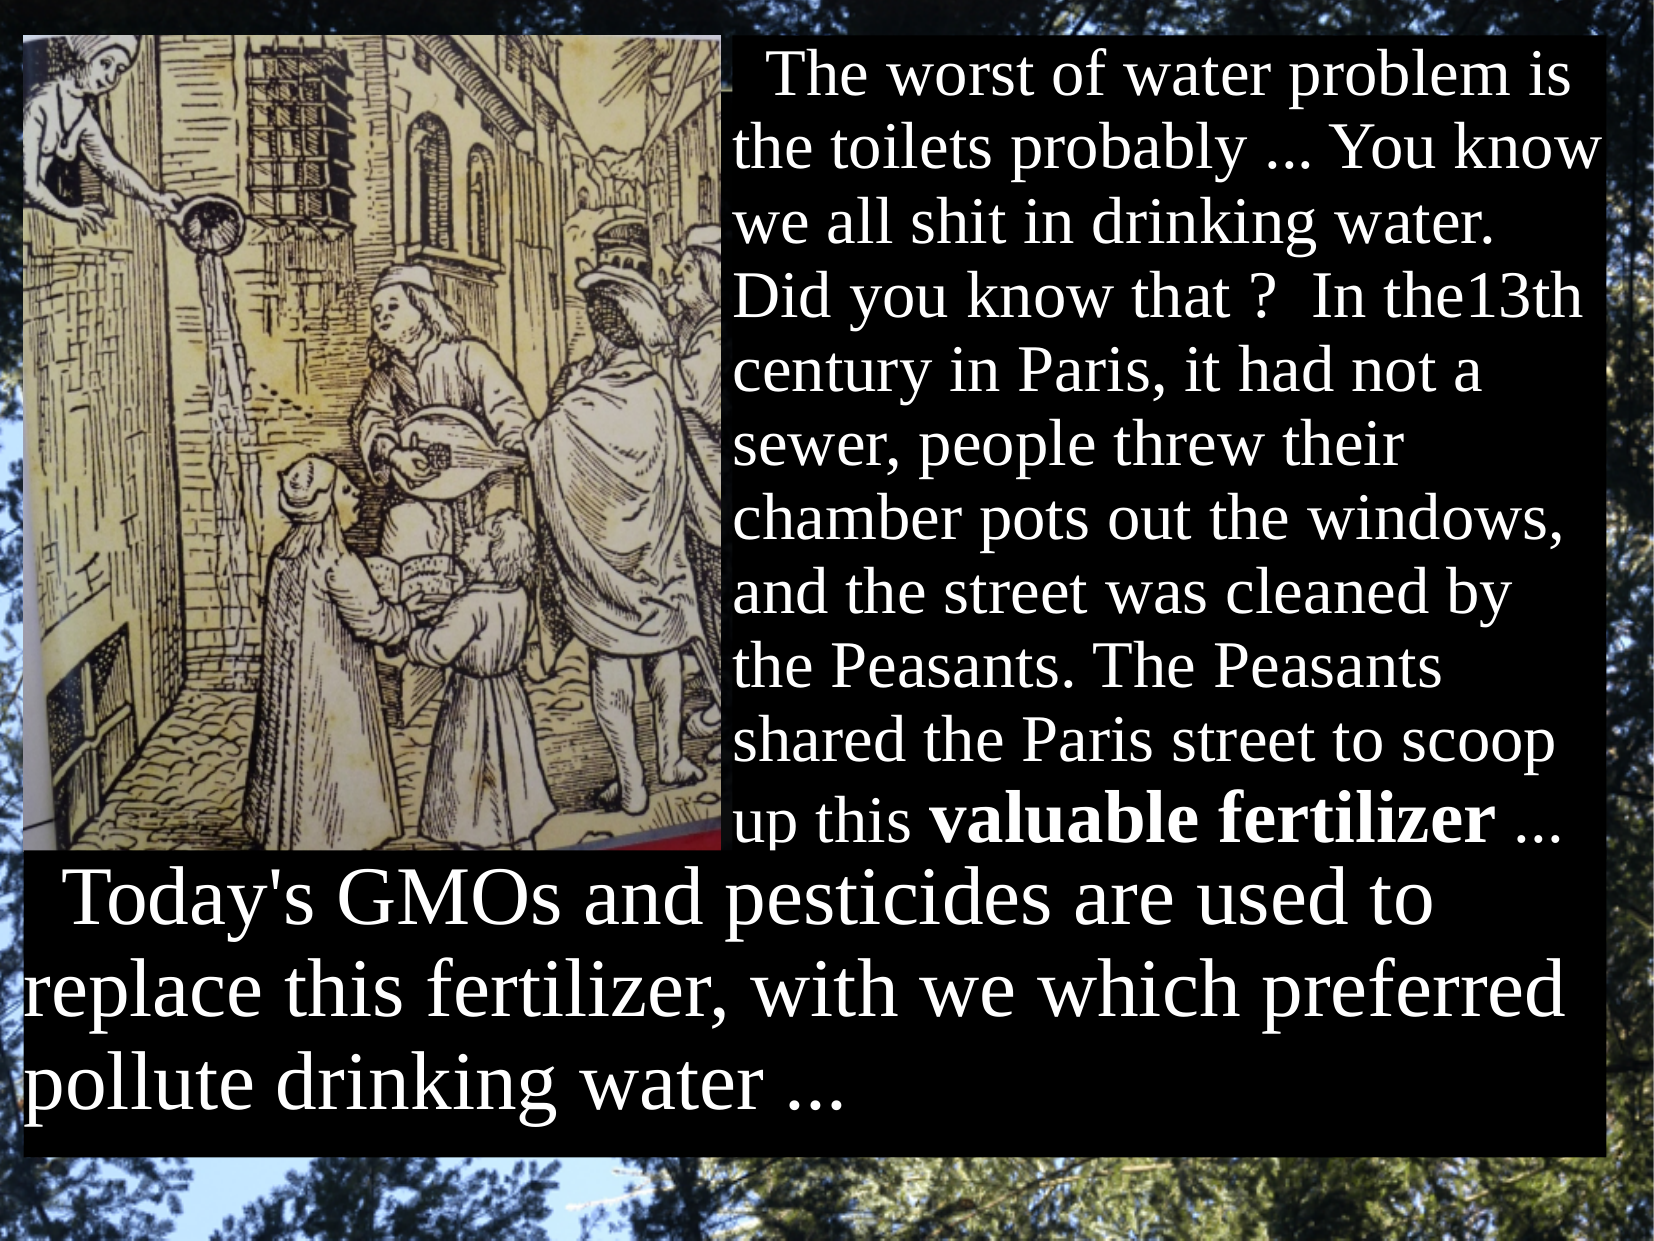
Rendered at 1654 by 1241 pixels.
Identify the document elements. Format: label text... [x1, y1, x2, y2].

list Today's GMOs and pesticides are used to replace this fertilizer, with we which preferred pollute drinking water ... [23, 850, 1607, 1158]
picture [0, 0, 1654, 1241]
list The worst of water problem is the toilets probably ... You know we all shit in drinking water. Did you know that ? In the13th century in Paris, it had not a sewer, people threw their chamber pots out the windows, and the street was cleaned by the Peasants. The Peasants shared the Paris street to scoop up this valuable fertilizer ... [732, 35, 1607, 850]
